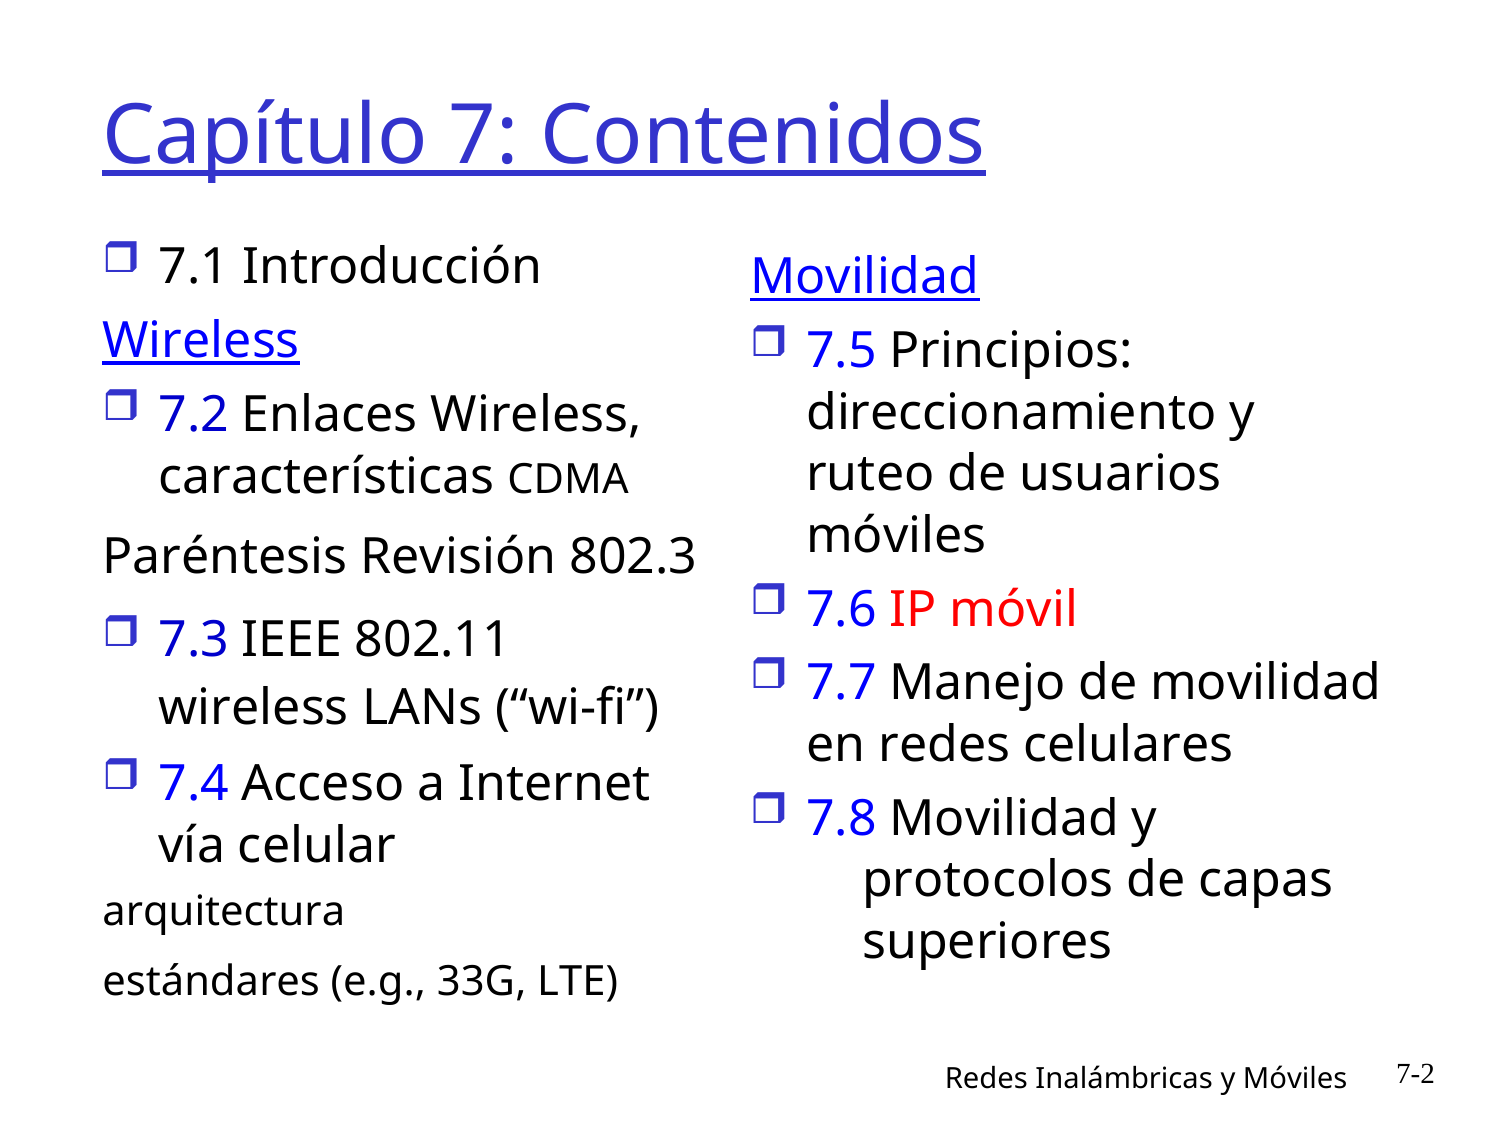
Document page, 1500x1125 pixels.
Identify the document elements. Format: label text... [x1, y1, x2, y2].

list 7.1 Introducción Wireless 7.2 Enlaces Wireless, características CDMA Paréntesis Revisión 802.3 7.3 IEEE 802.11 wireless LANs (“wi-fi”) 7.4 Acceso a Internet vía celular arquitectura estándares (e.g., 33G, LTE) [87, 227, 713, 1032]
list Movilidad 7.5 Principios: direccionamiento y ruteo de usuarios móviles 7.6 IP móvil 7.7 Manejo de movilidad en redes celulares 7.8 Movilidad y protocolos de capas superiores [735, 237, 1401, 1005]
title Capítulo 7: Contenidos [87, 37, 1363, 225]
